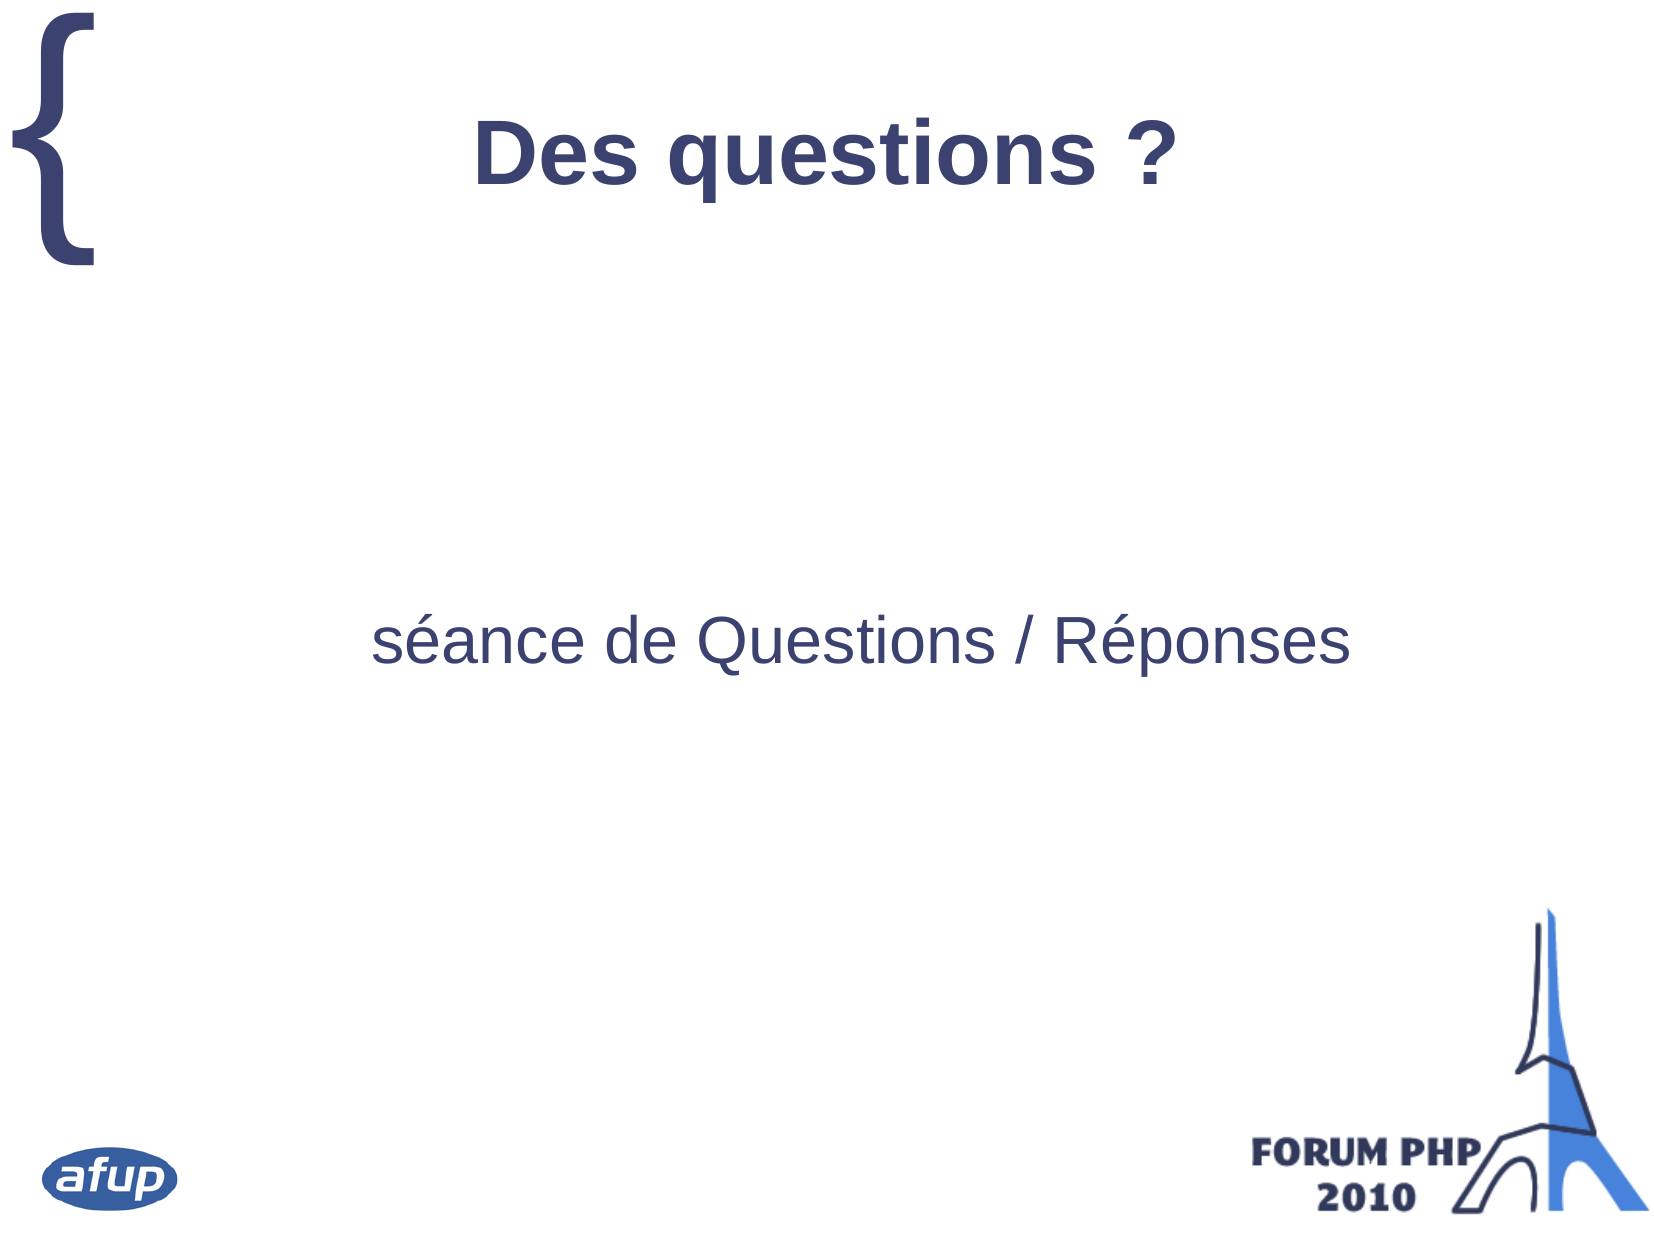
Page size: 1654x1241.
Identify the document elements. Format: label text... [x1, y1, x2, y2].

title Des questions ? [82, 49, 1571, 257]
list séance de Questions / Réponses [82, 290, 1571, 1109]
picture [41, 1146, 178, 1211]
picture [1240, 872, 1650, 1241]
